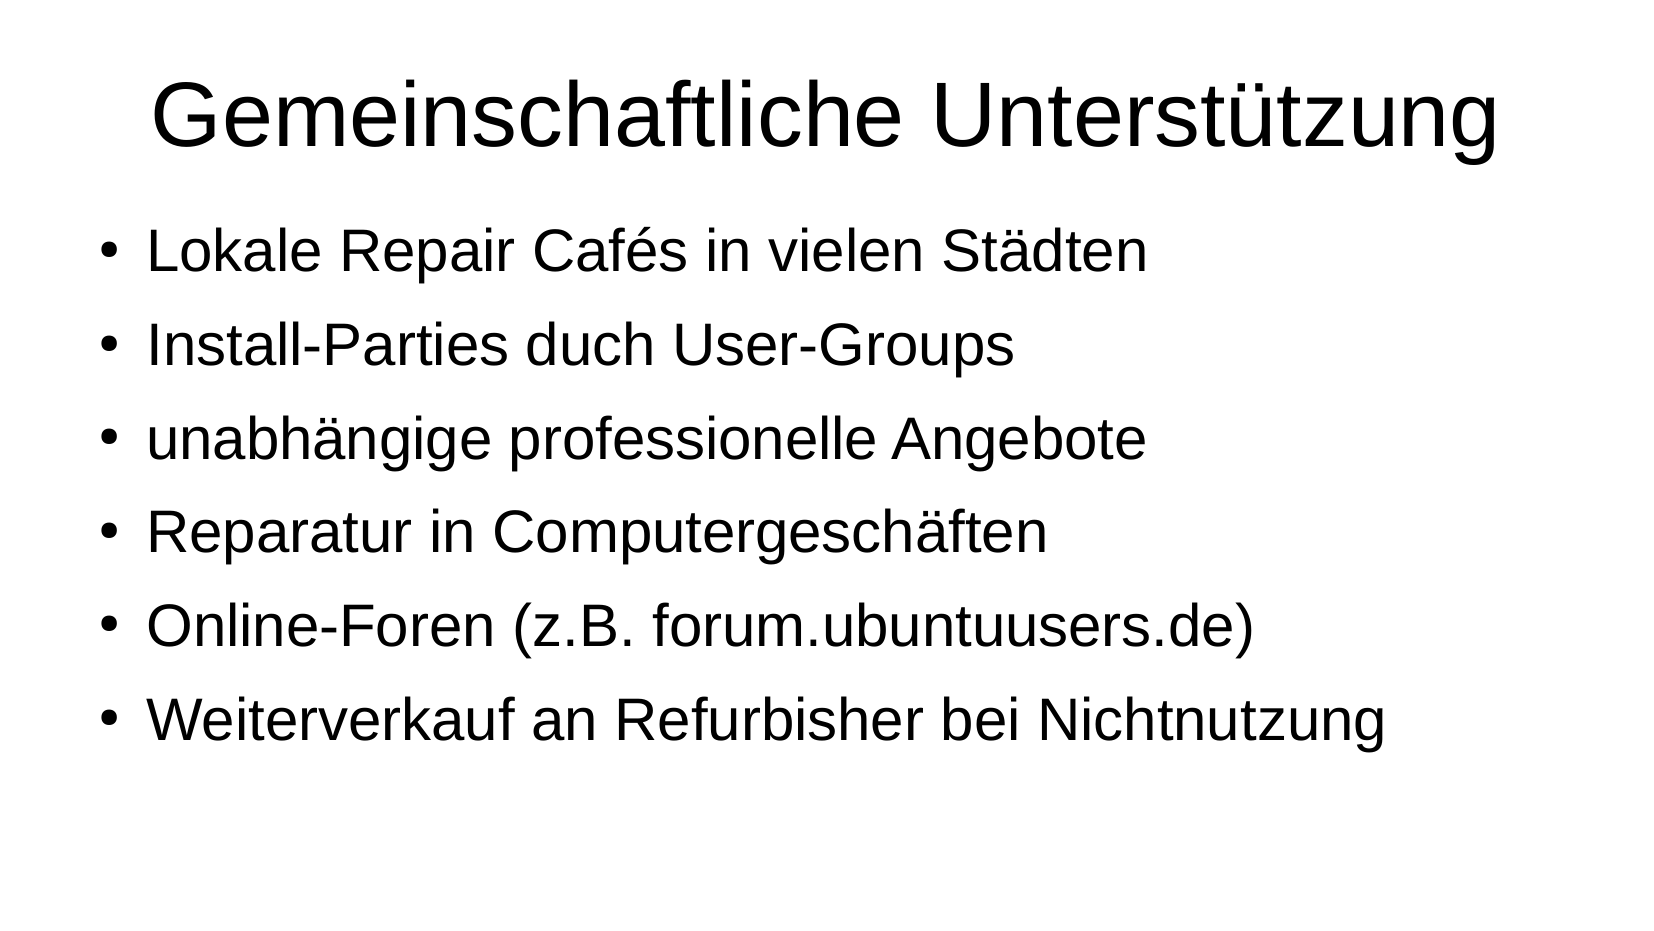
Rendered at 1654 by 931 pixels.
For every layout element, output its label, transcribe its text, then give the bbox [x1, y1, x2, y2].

list Lokale Repair Cafés in vielen Städten Install-Parties duch User-Groups unabhängige professionelle Angebote Reparatur in Computergeschäften Online-Foren (z.B. forum.ubuntuusers.de) Weiterverkauf an Refurbisher bei Nichtnutzung [82, 217, 1571, 758]
title Gemeinschaftliche Unterstützung [82, 37, 1571, 193]
